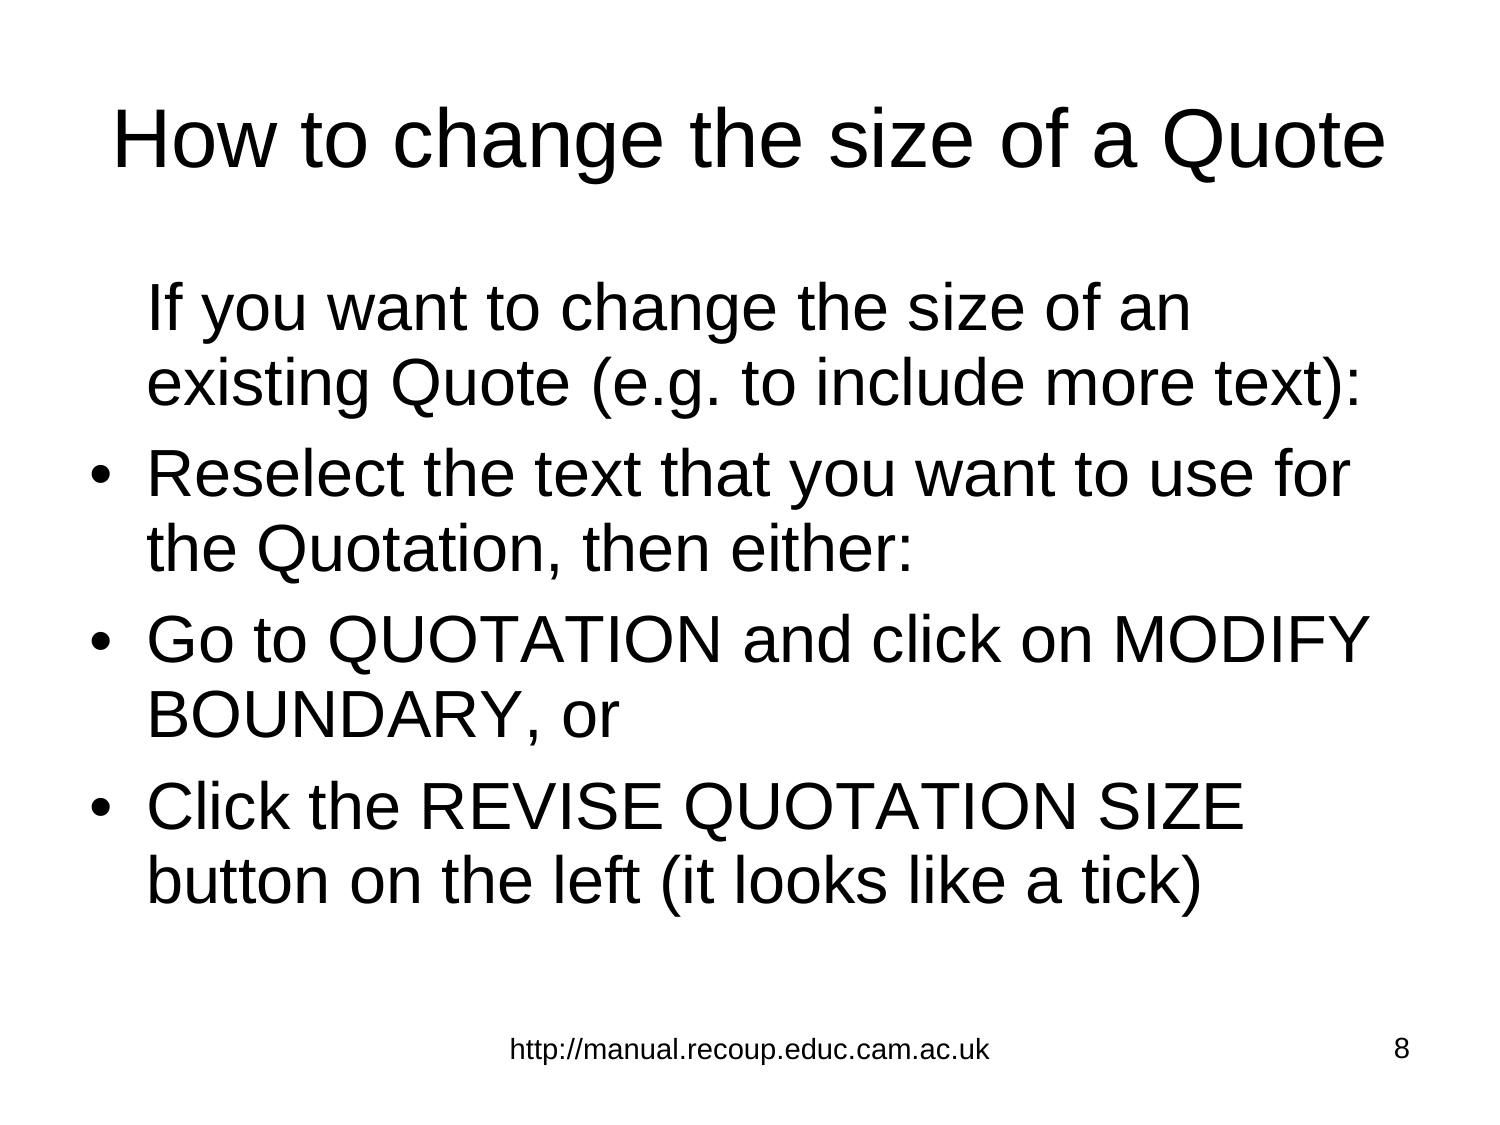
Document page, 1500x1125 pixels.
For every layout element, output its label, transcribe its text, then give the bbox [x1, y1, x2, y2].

title How to change the size of a Quote [75, 45, 1426, 233]
list If you want to change the size of an existing Quote (e.g. to include more text): Reselect the text that you want to use for the Quotation, then either: Go to QUOTATION and click on MODIFY BOUNDARY, or Click the REVISE QUOTATION SIZE button on the left (it looks like a tick) [75, 262, 1426, 1006]
